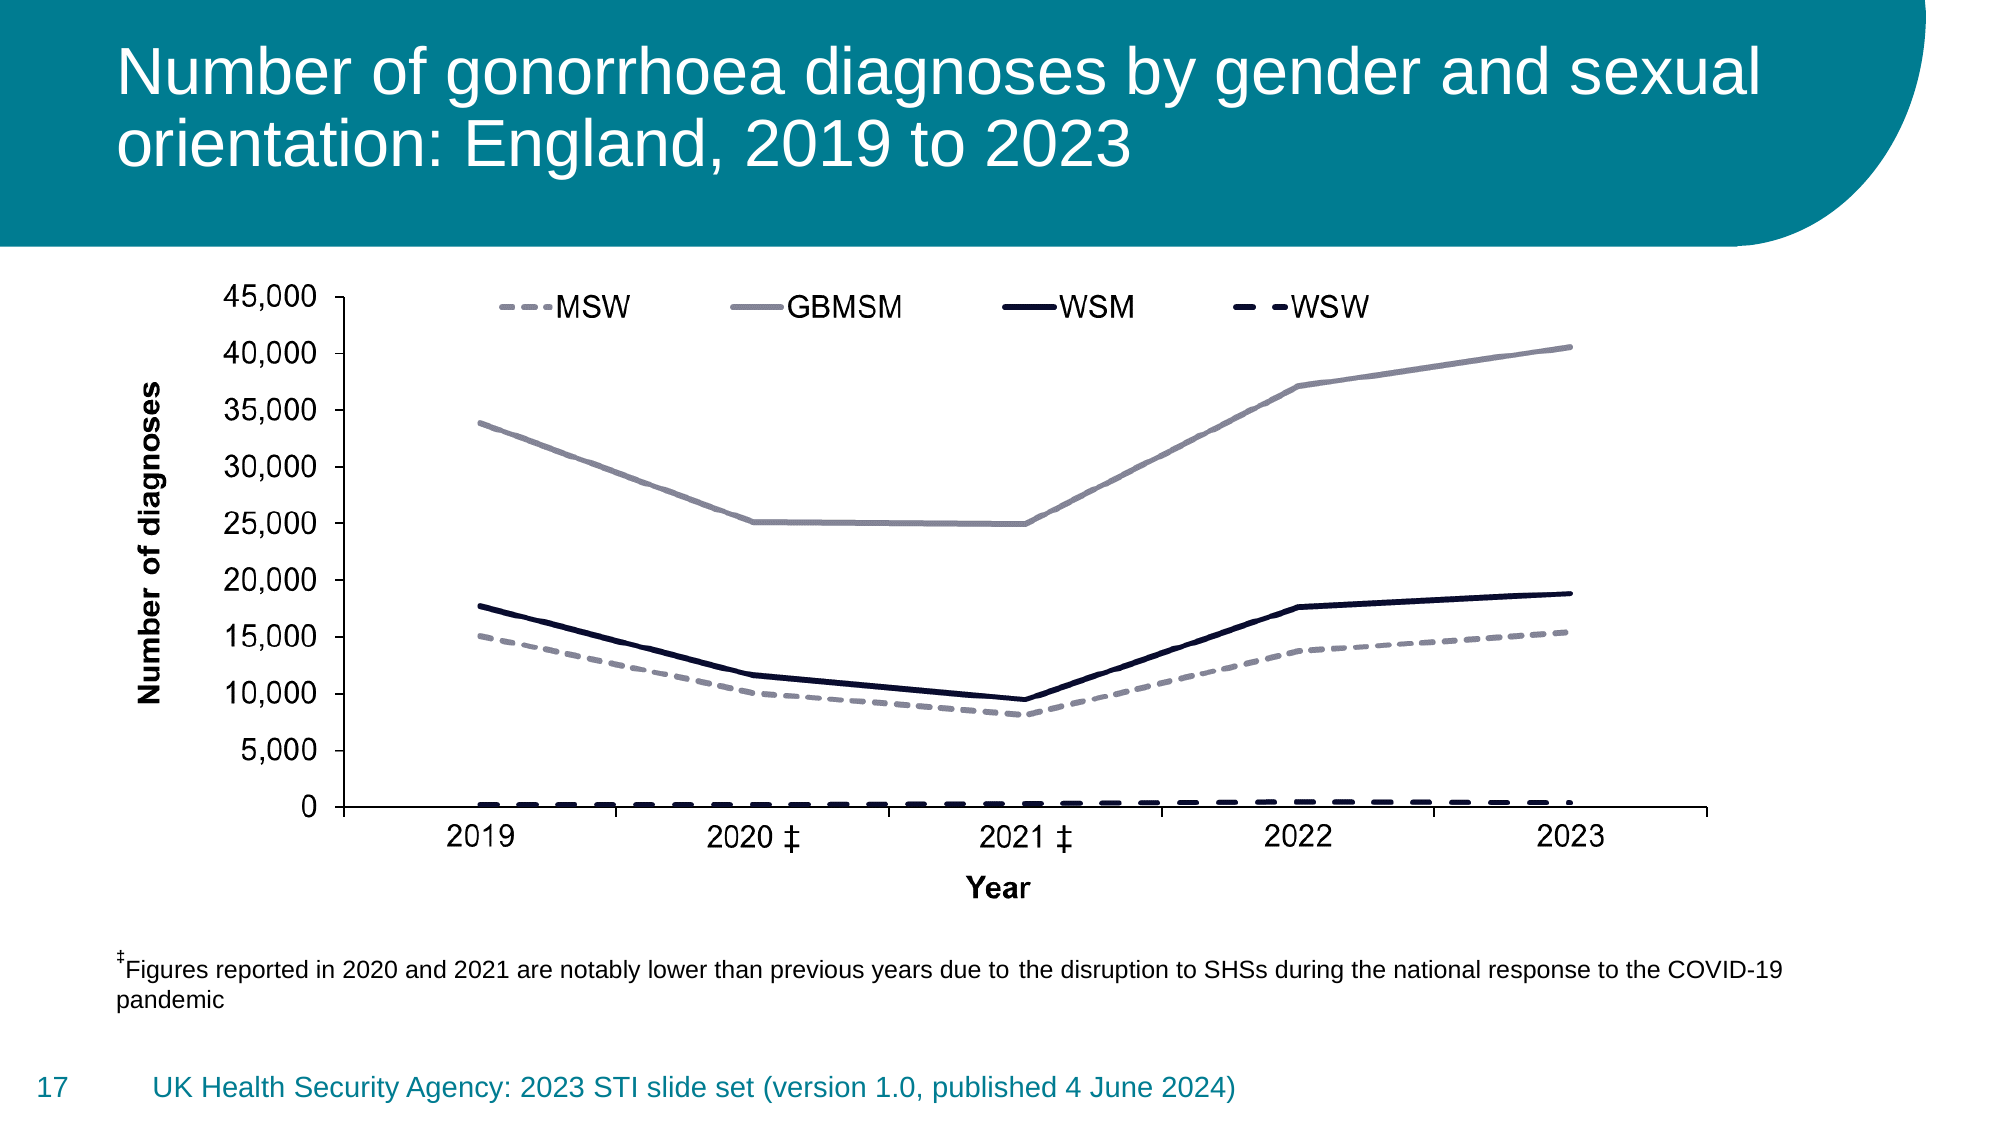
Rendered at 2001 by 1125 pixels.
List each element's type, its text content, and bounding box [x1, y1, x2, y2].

text_box [21, 1056, 120, 1117]
picture [119, 247, 1740, 912]
title Number of gonorrhoea diagnoses by gender and sexual orientation: England, 2019 to 2023 [101, 29, 1780, 189]
text_box ‡Figures reported in 2020 and 2021 are notably lower than previous years due to the disruption to SHSs during the national response to the COVID-19 pandemic [101, 939, 1911, 1021]
text_box UK Health Security Agency: 2023 STI slide set (version 1.0, published 4 June 2024) [137, 1056, 1780, 1116]
